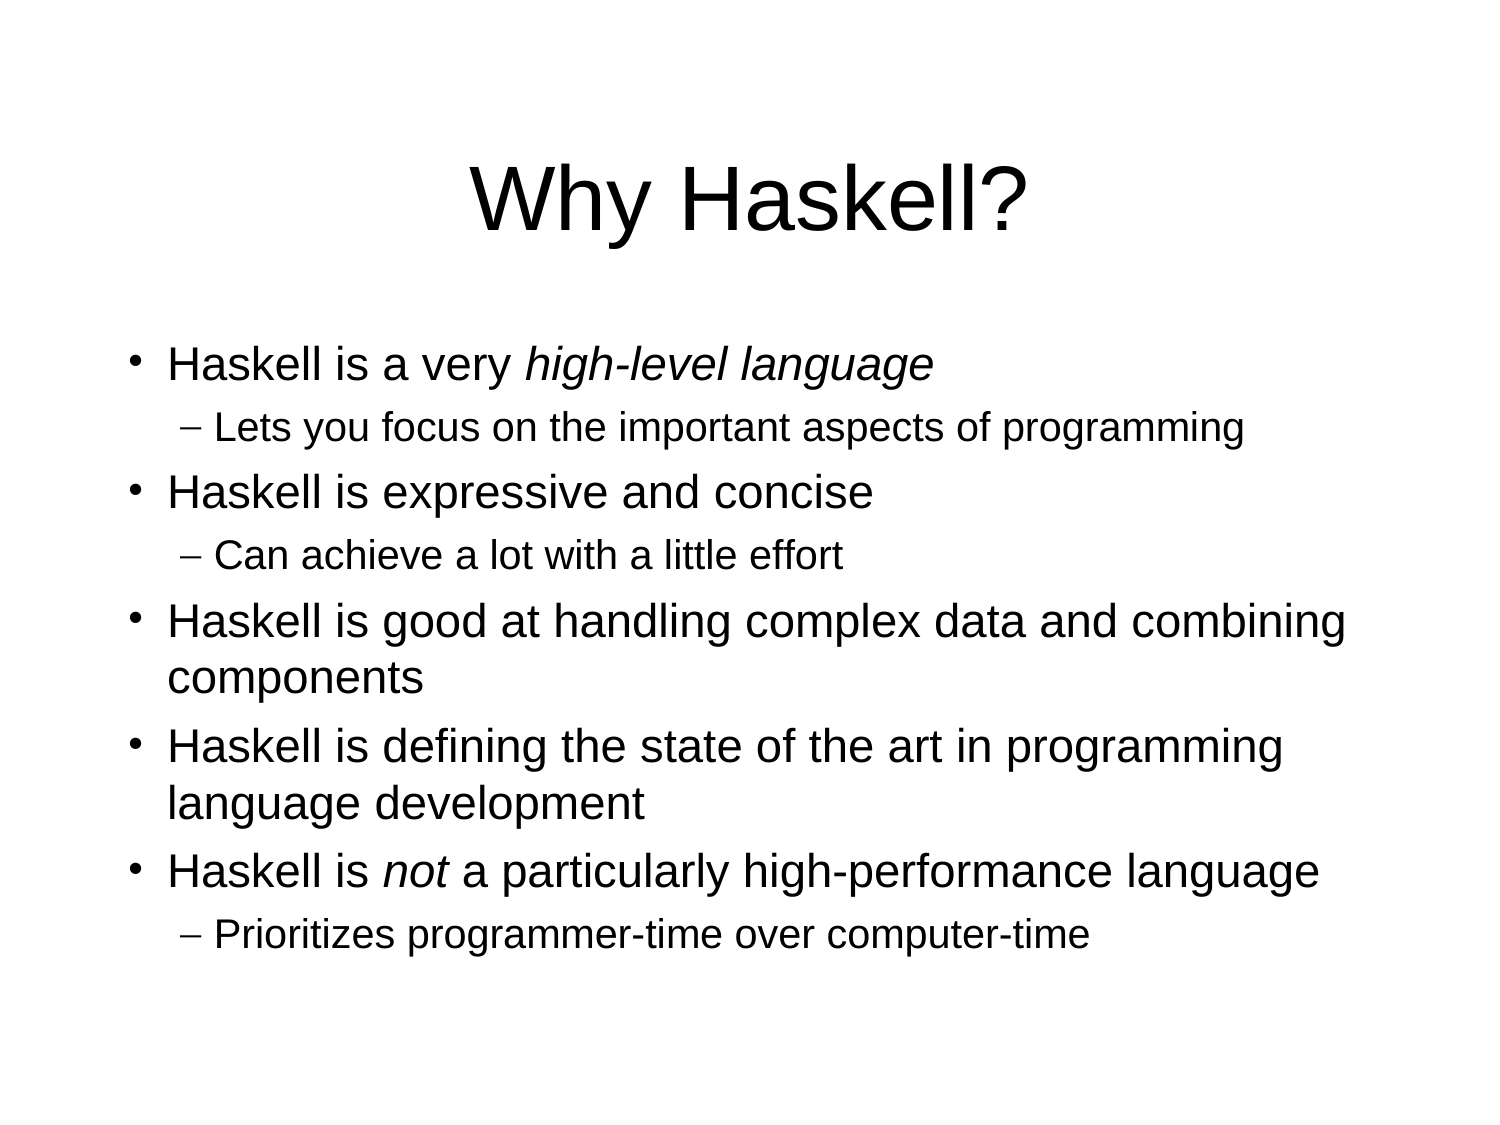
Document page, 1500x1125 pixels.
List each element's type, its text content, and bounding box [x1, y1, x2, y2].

list Haskell is a very high-level language Lets you focus on the important aspects of programming Haskell is expressive and concise Can achieve a lot with a little effort Haskell is good at handling complex data and combining components Haskell is defining the state of the art in programming language development Haskell is not a particularly high-performance language Prioritizes programmer-time over computer-time [112, 324, 1388, 978]
title Why Haskell? [112, 99, 1388, 288]
